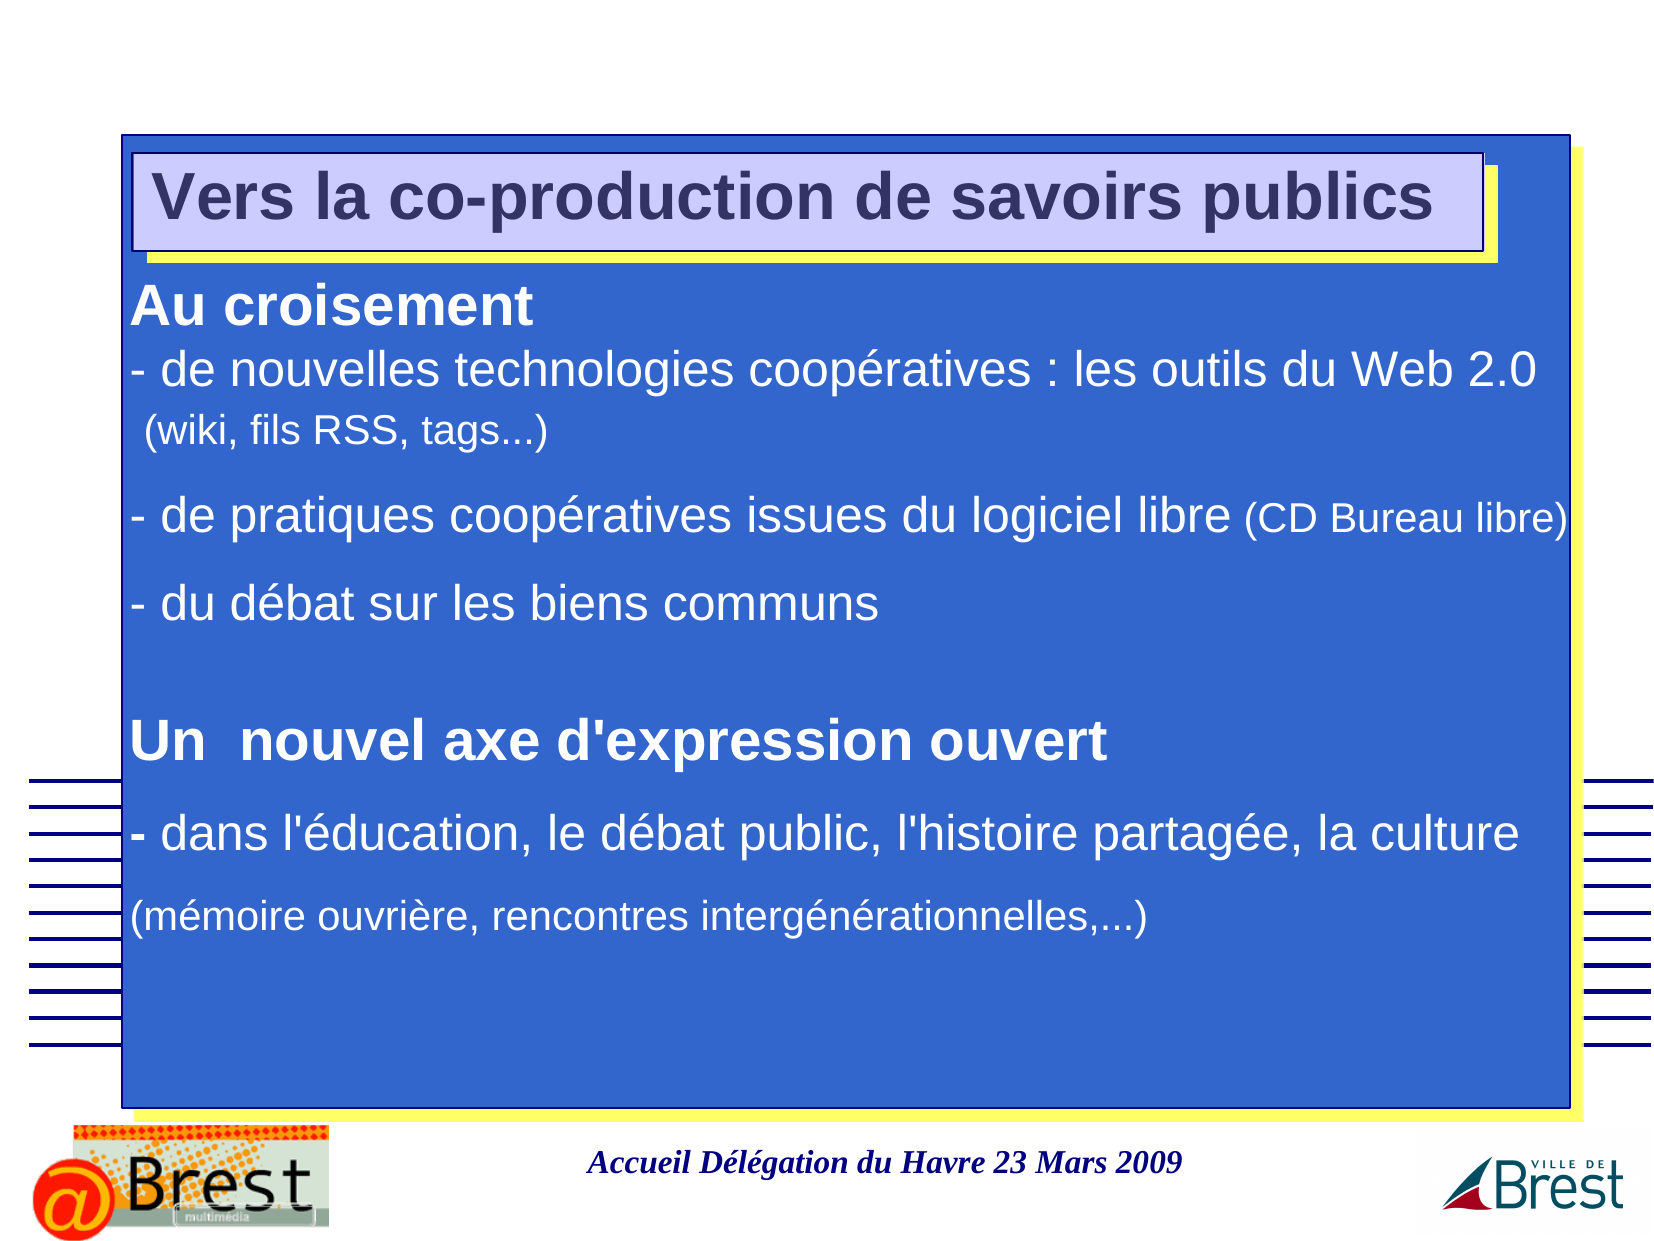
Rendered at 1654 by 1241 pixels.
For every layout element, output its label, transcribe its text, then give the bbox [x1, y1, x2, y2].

text_box Au croisement - de nouvelles technologies coopératives : les outils du Web 2.0 (wiki, fils RSS, tags...) - de pratiques coopératives issues du logiciel libre (CD Bureau libre) - du débat sur les biens communs Un nouvel axe d'expression ouvert - dans l'éducation, le débat public, l'histoire partagée, la culture (mémoire ouvrière, rencontres intergénérationnelles,...) [129, 269, 1569, 1031]
text_box [134, 153, 1498, 263]
picture [28, 1125, 329, 1241]
picture [1414, 1128, 1651, 1238]
text_box Vers la co-production de savoirs publics [151, 158, 1654, 239]
